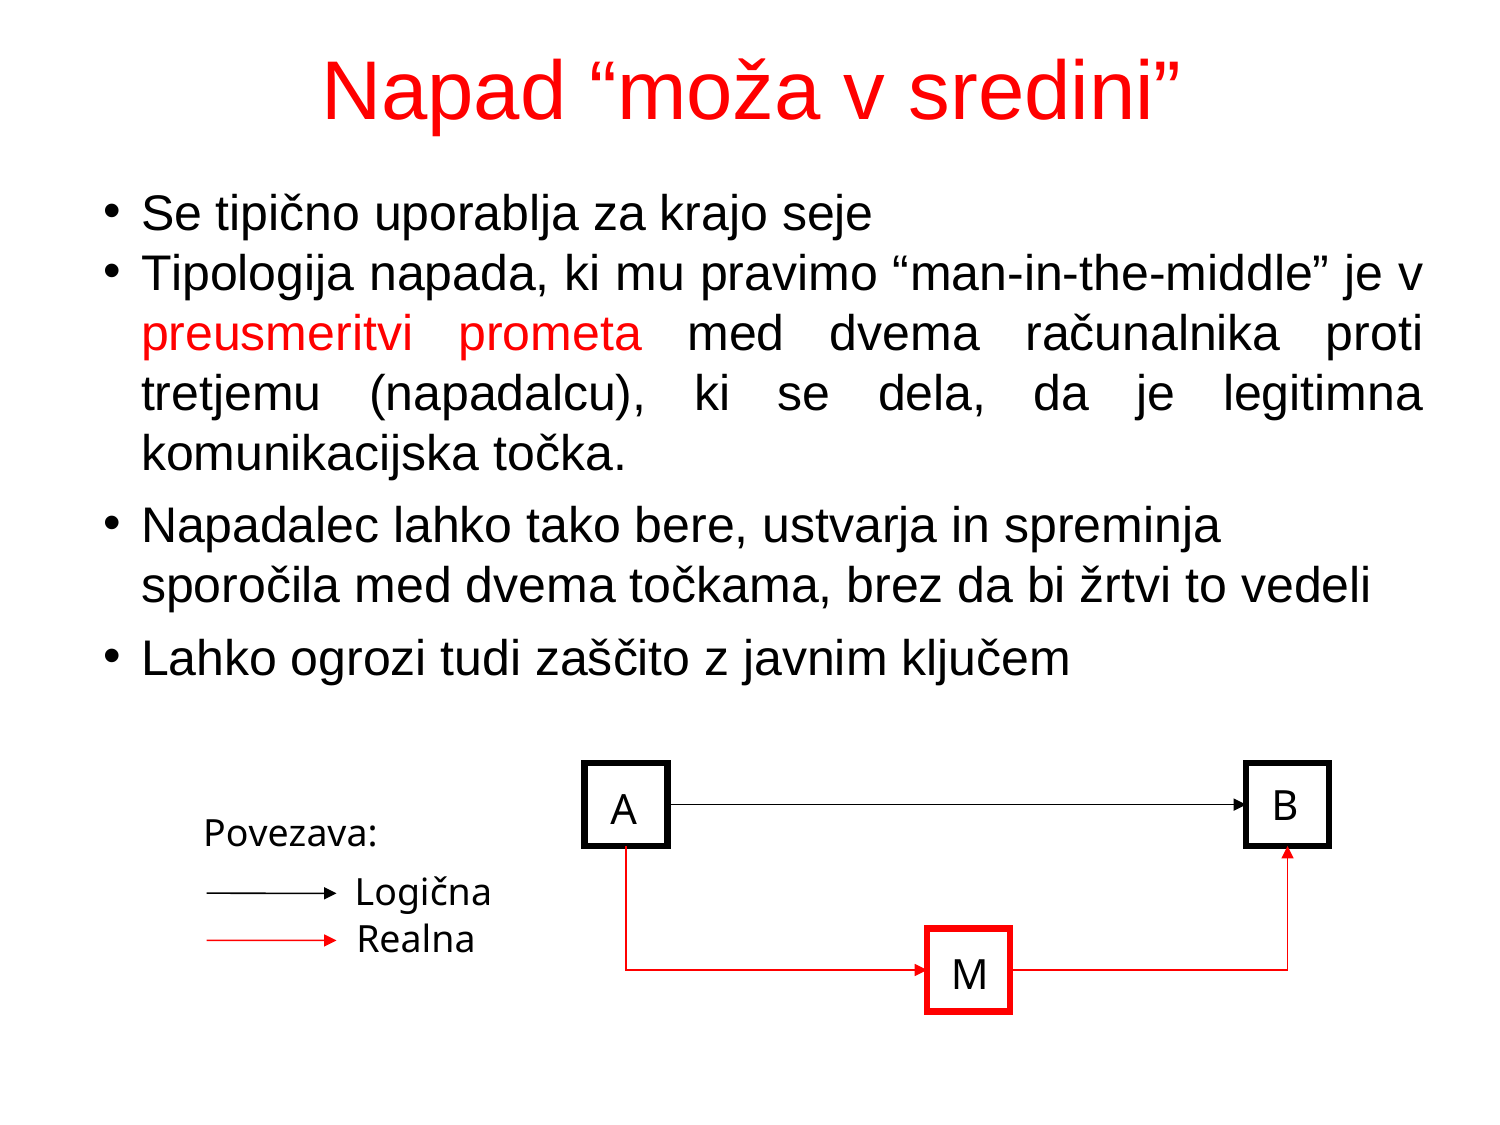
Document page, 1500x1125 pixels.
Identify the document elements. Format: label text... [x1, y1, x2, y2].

text_box Realna [341, 916, 491, 968]
text_box M [936, 940, 1004, 1006]
list Se tipično uporablja za krajo seje Tipologija napada, ki mu pravimo “man-in-the-middle” je v preusmeritvi prometa med dvema računalnika proti tretjemu (napadalcu), ki se dela, da je legitimna komunikacijska točka. Napadalec lahko tako bere, ustvarja in spreminja sporočila med dvema točkama, brez da bi žrtvi to vedeli Lahko ogrozi tudi zaščito z javnim ključem [88, 172, 1439, 916]
title Napad “moža v sredini” [76, 0, 1427, 173]
